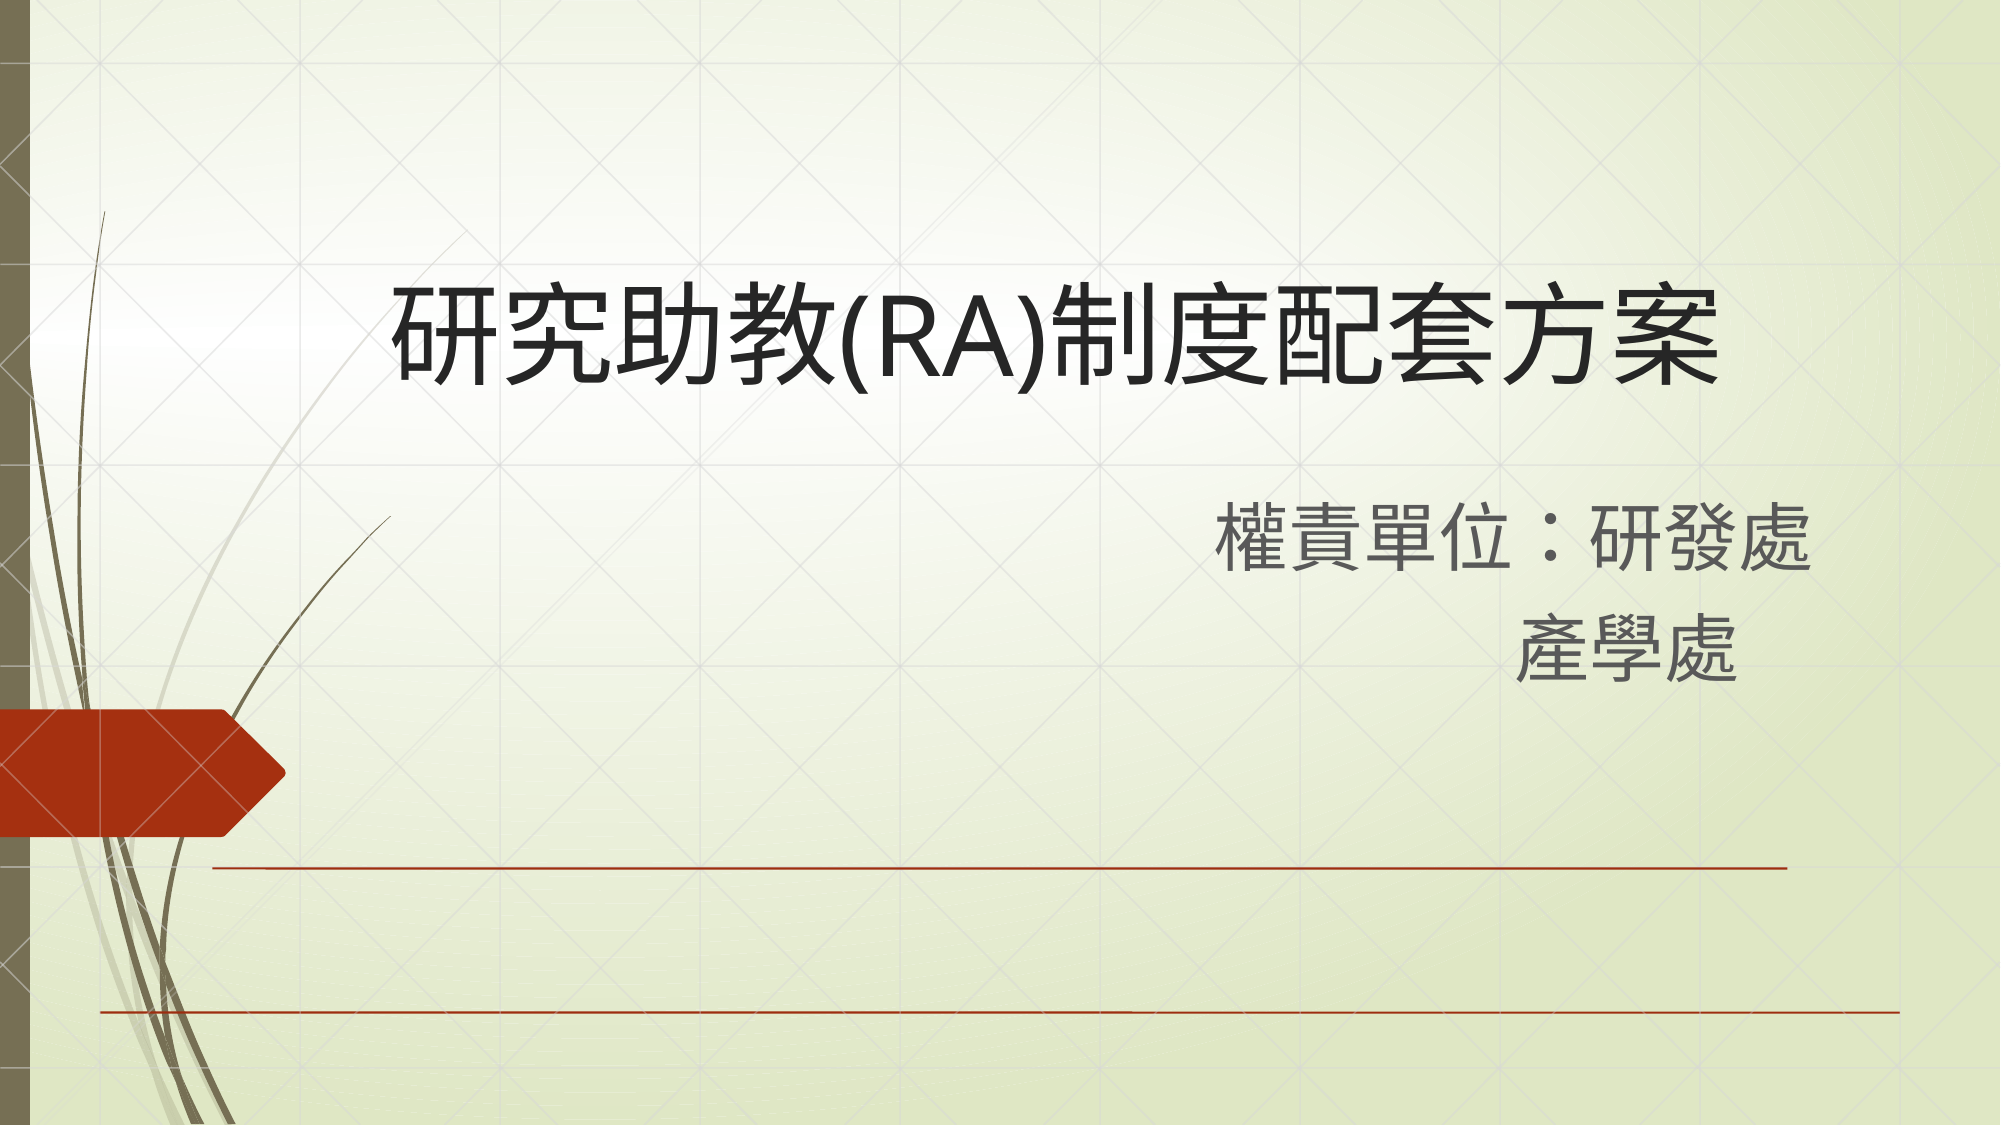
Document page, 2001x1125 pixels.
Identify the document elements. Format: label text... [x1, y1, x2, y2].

title 研究助教(RA)制度配套方案 [320, 164, 1792, 407]
subtitle 權責單位：研發處 產學處 [1198, 483, 1900, 757]
